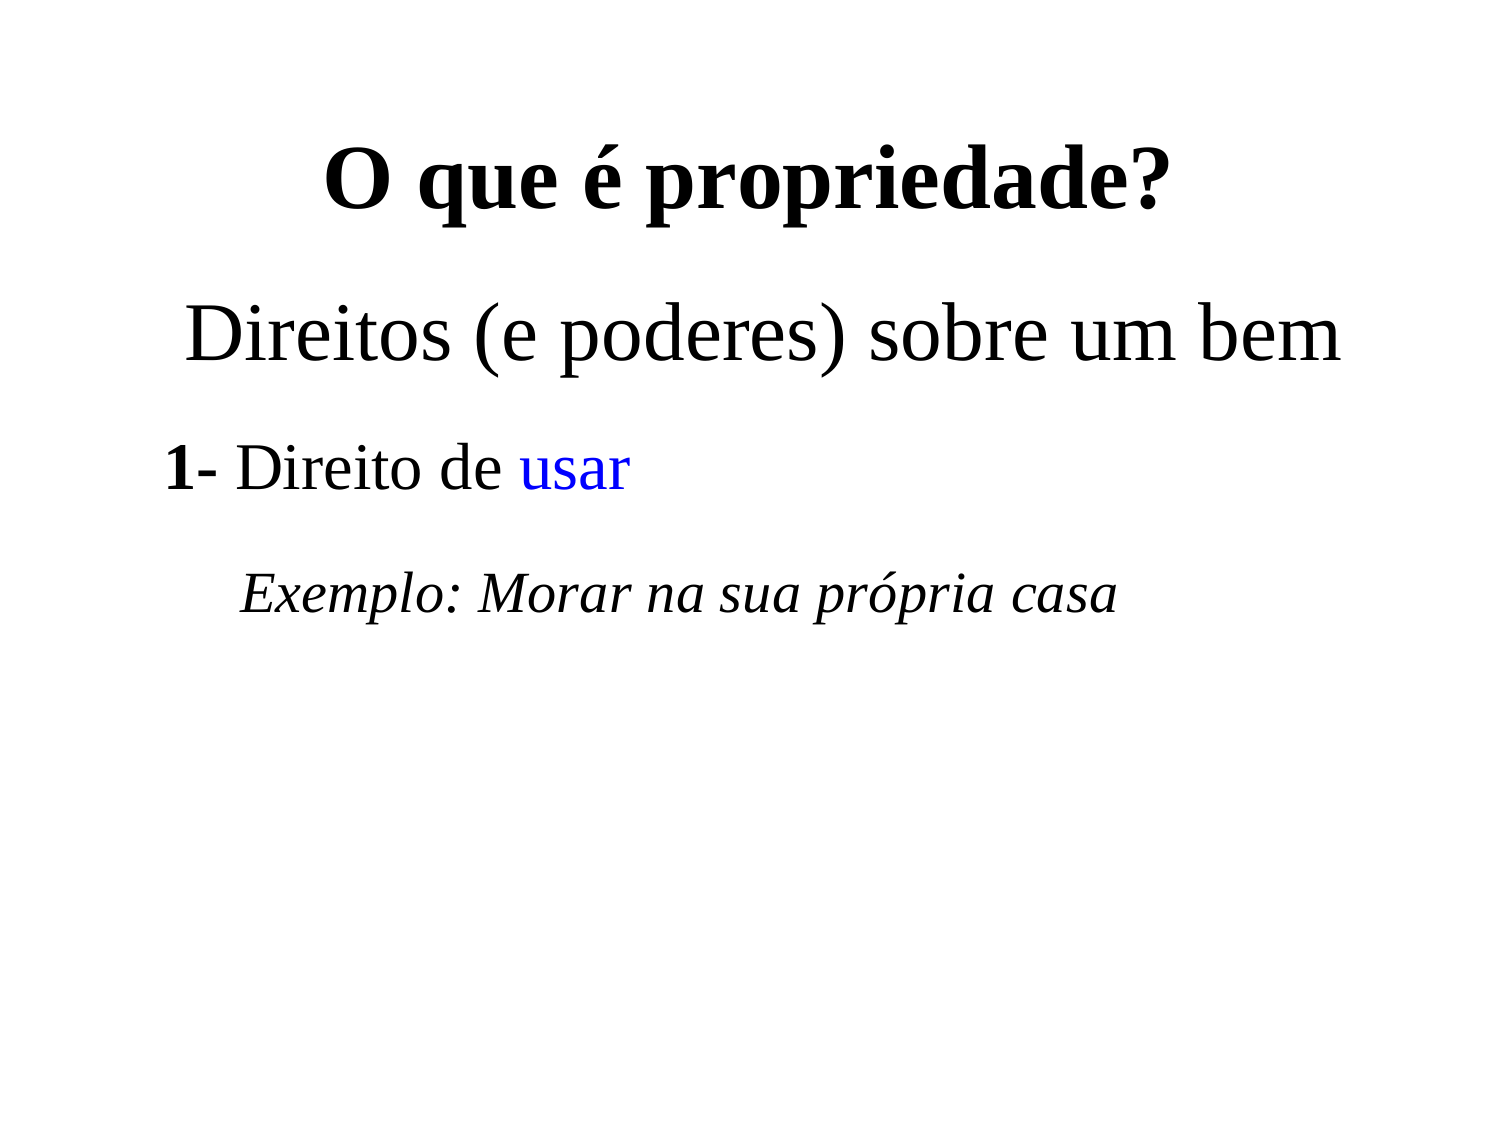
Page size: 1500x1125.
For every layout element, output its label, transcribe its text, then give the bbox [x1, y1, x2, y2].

title O que é propriedade? [123, 83, 1399, 272]
text_box Direitos (e poderes) sobre um bem 1- Direito de usar Exemplo: Morar na sua própria casa [163, 285, 1376, 971]
